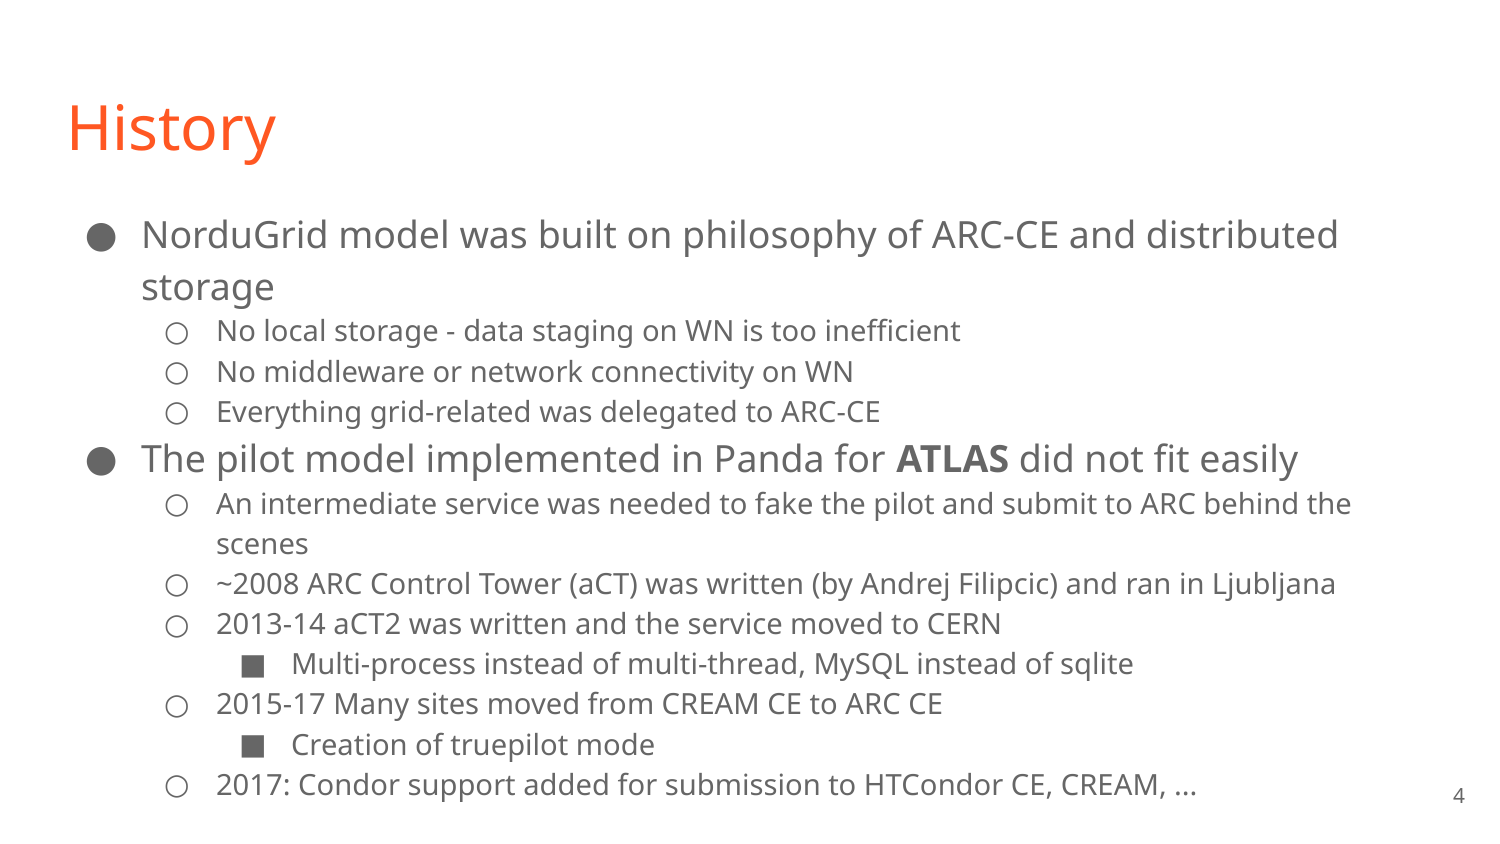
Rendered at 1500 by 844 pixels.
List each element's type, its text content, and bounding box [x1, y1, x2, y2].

title History [51, 72, 1449, 167]
list NorduGrid model was built on philosophy of ARC-CE and distributed storage No local storage - data staging on WN is too inefficient No middleware or network connectivity on WN Everything grid-related was delegated to ARC-CE The pilot model implemented in Panda for ATLAS did not fit easily An intermediate service was needed to fake the pilot and submit to ARC behind the scenes ~2008 ARC Control Tower (aCT) was written (by Andrej Filipcic) and ran in Ljubljana 2013-14 aCT2 was written and the service moved to CERN Multi-process instead of multi-thread, MySQL instead of sqlite 2015-17 Many sites moved from CREAM CE to ARC CE Creation of truepilot mode 2017: Condor support added for submission to HTCondor CE, CREAM, ... [51, 189, 1449, 750]
slide_number <number> [1389, 764, 1480, 830]
